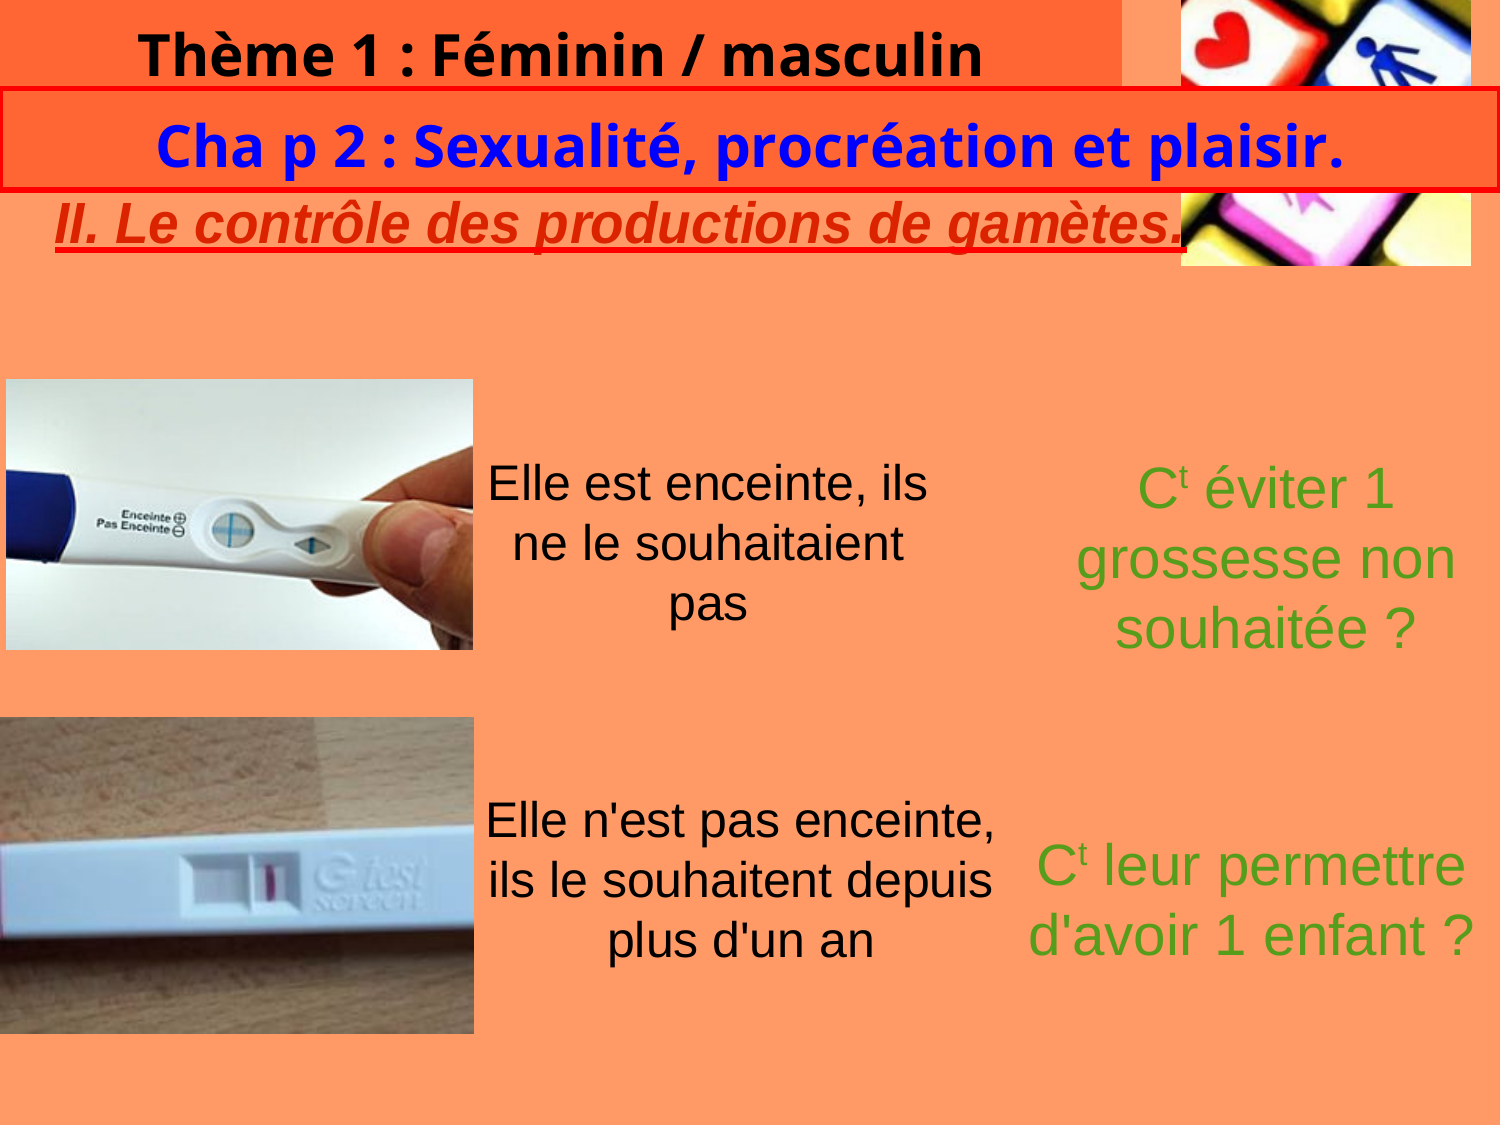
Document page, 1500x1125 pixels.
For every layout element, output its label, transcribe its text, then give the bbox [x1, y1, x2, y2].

text_box Cha p 2 : Sexualité, procréation et plaisir. [0, 88, 1500, 191]
text_box Thème 1 : Féminin / masculin [0, 0, 1122, 88]
text_box Ct leur permettre d'avoir 1 enfant ? [1003, 819, 1500, 975]
picture [1181, 191, 1471, 266]
text_box Elle n'est pas enceinte, ils le souhaitent depuis plus d'un an [474, 779, 1022, 975]
chart [53, 189, 1398, 255]
picture [1181, 0, 1471, 88]
picture [0, 717, 474, 1034]
picture [6, 379, 473, 650]
text_box Ct éviter 1 grossesse non souhaitée ? [1033, 442, 1500, 668]
text_box Elle est enceinte, ils ne le souhaitaient pas [472, 442, 945, 638]
